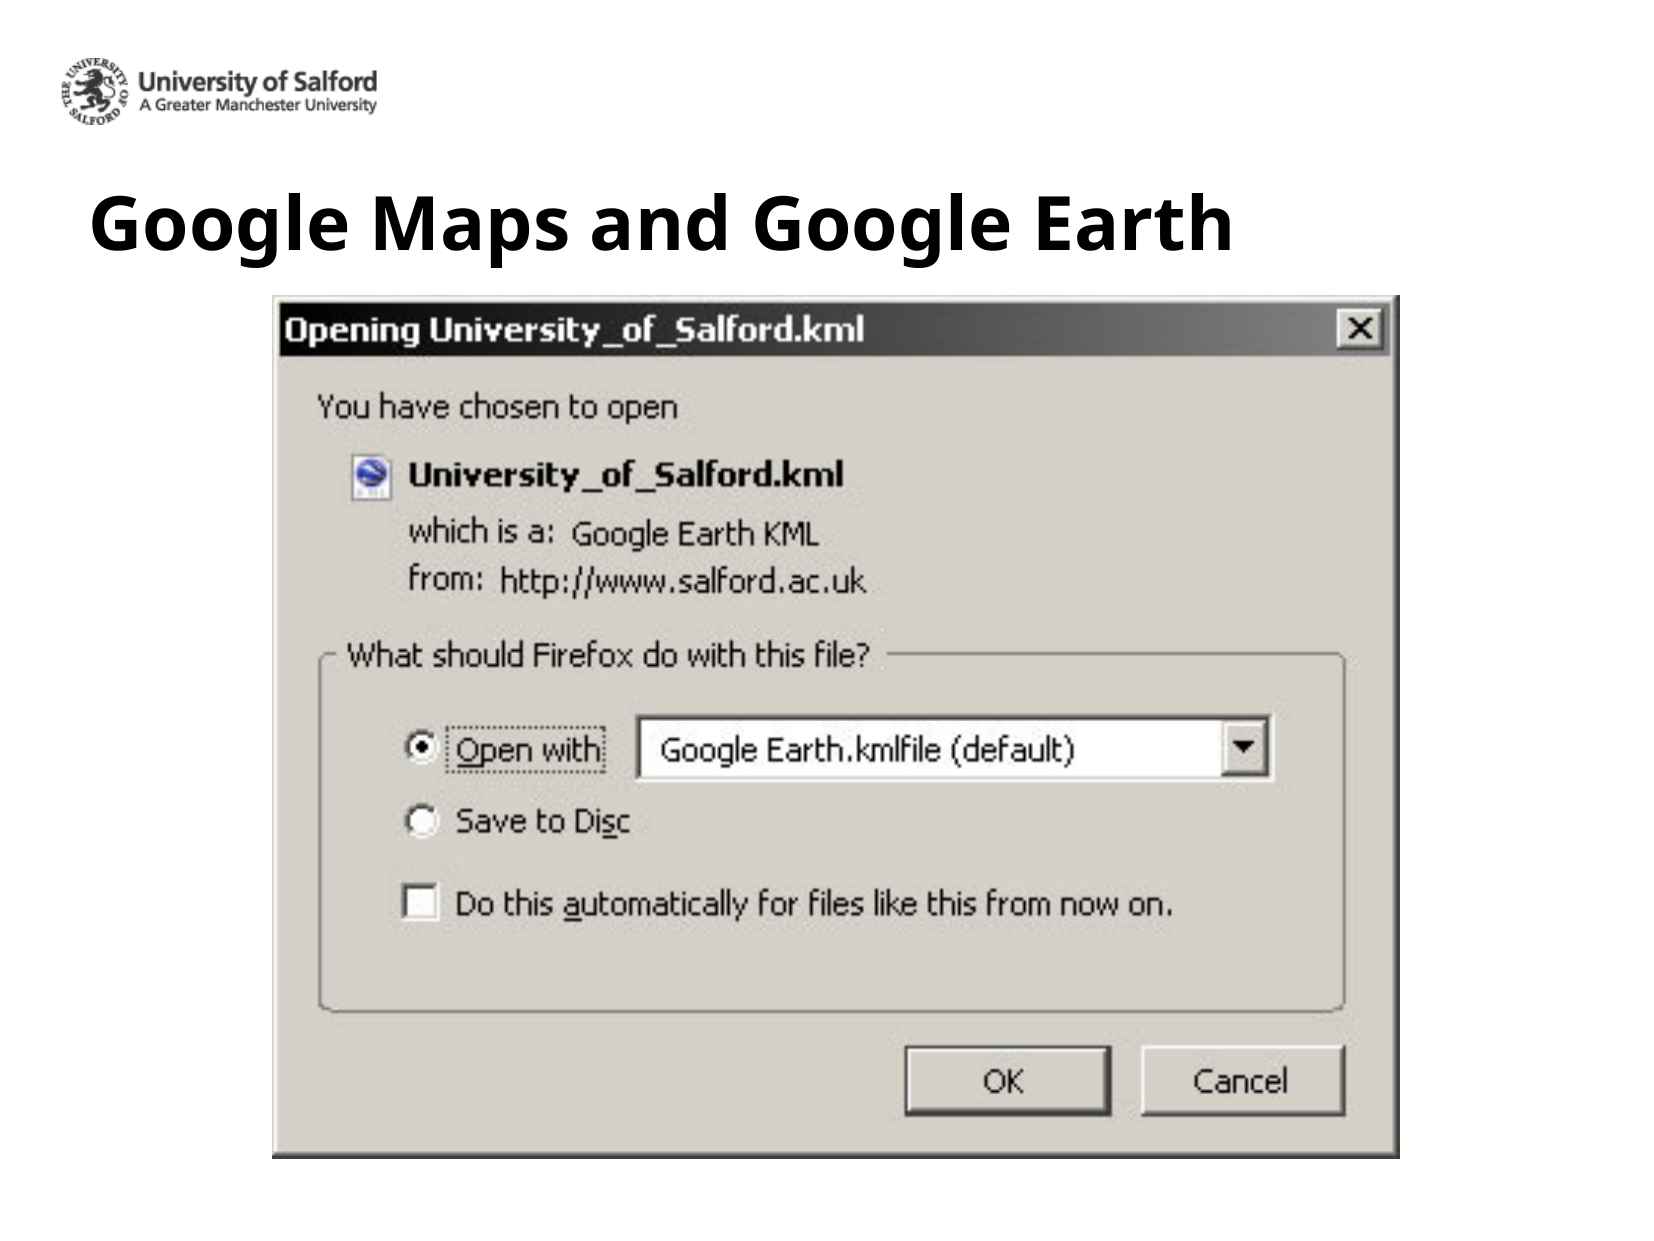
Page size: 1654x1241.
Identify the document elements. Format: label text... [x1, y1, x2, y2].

title Google Maps and Google Earth [88, 176, 1565, 267]
picture [59, 58, 380, 125]
picture [272, 295, 1400, 1159]
